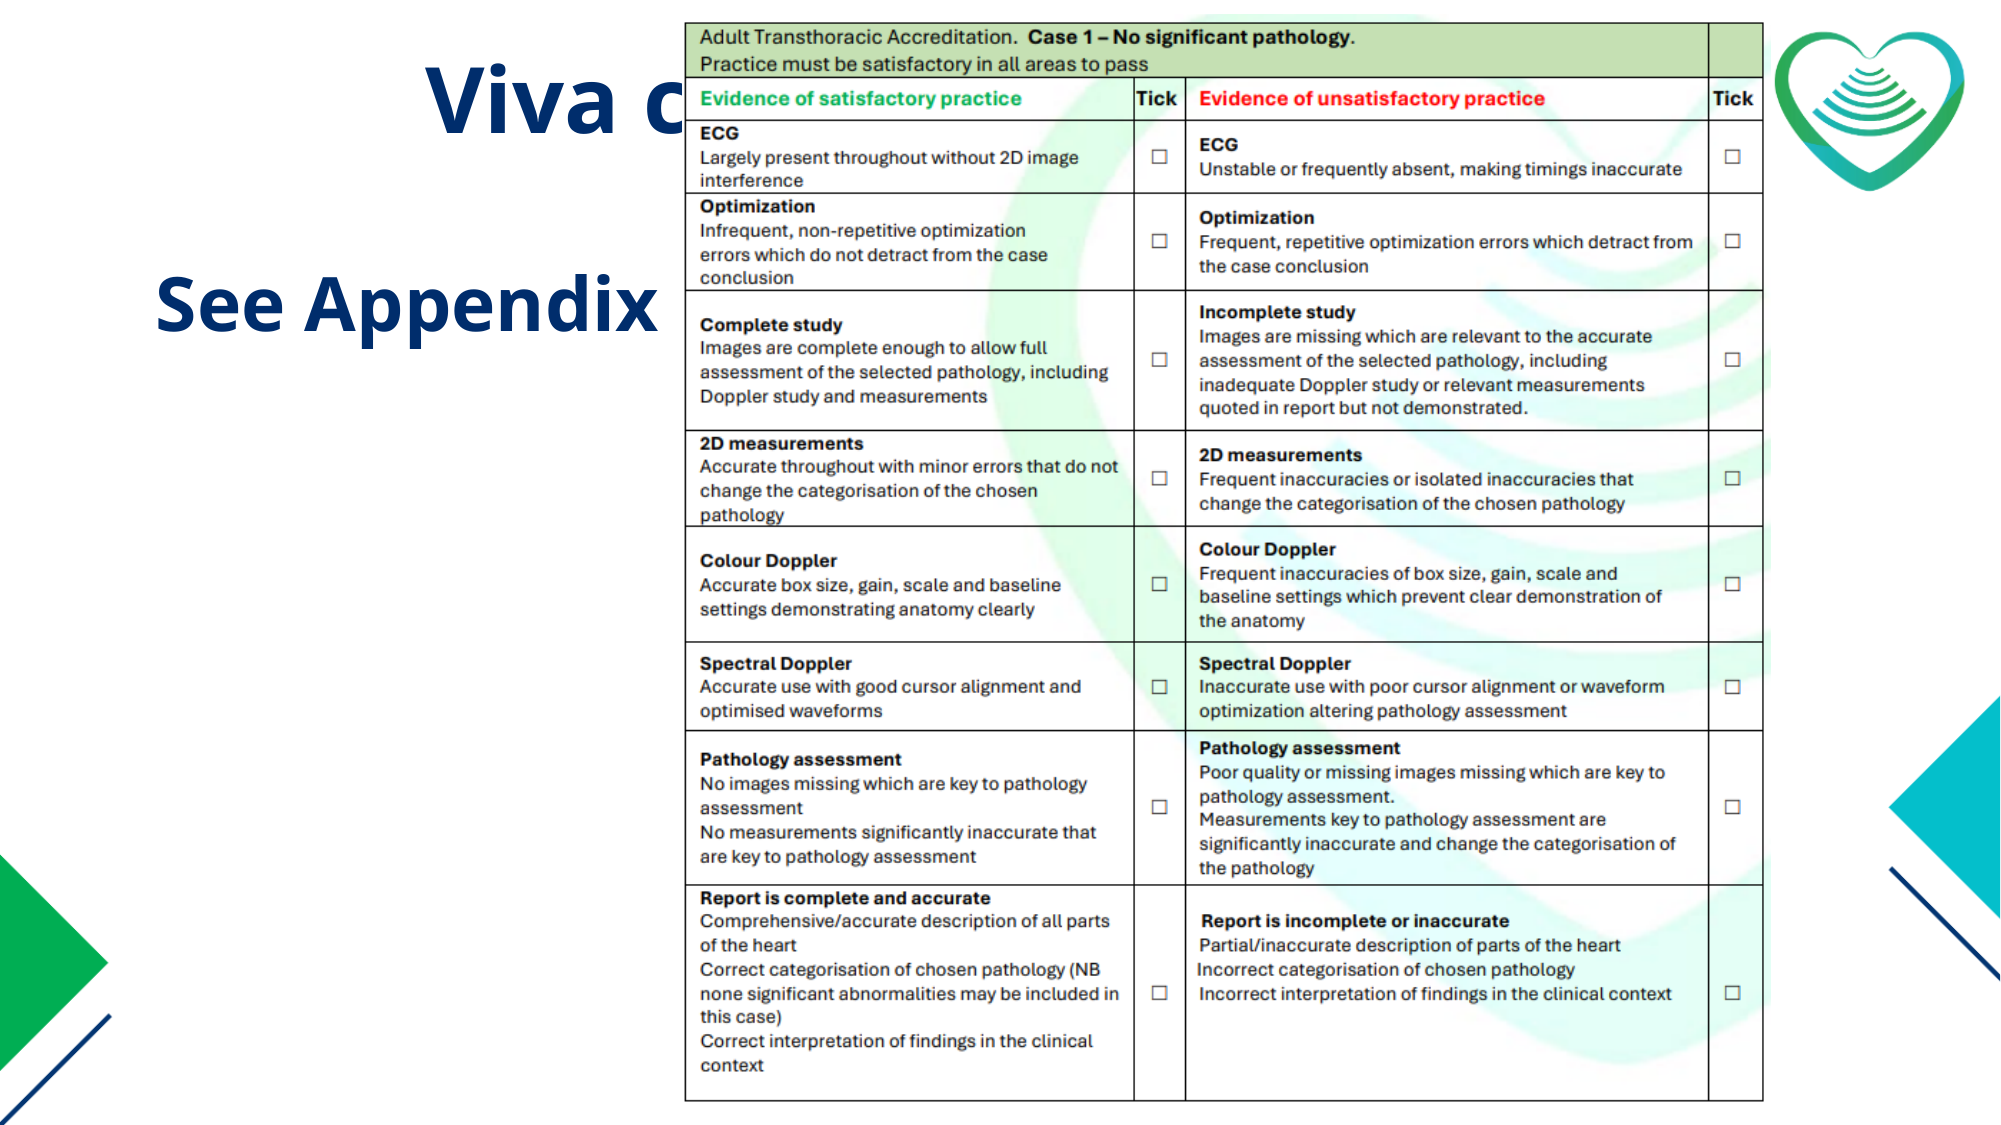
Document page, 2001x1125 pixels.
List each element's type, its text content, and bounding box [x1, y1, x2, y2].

title Viva case marksheets- See Appendix 11 in the accreditation pack [71, 135, 660, 869]
picture [682, 14, 1771, 1106]
